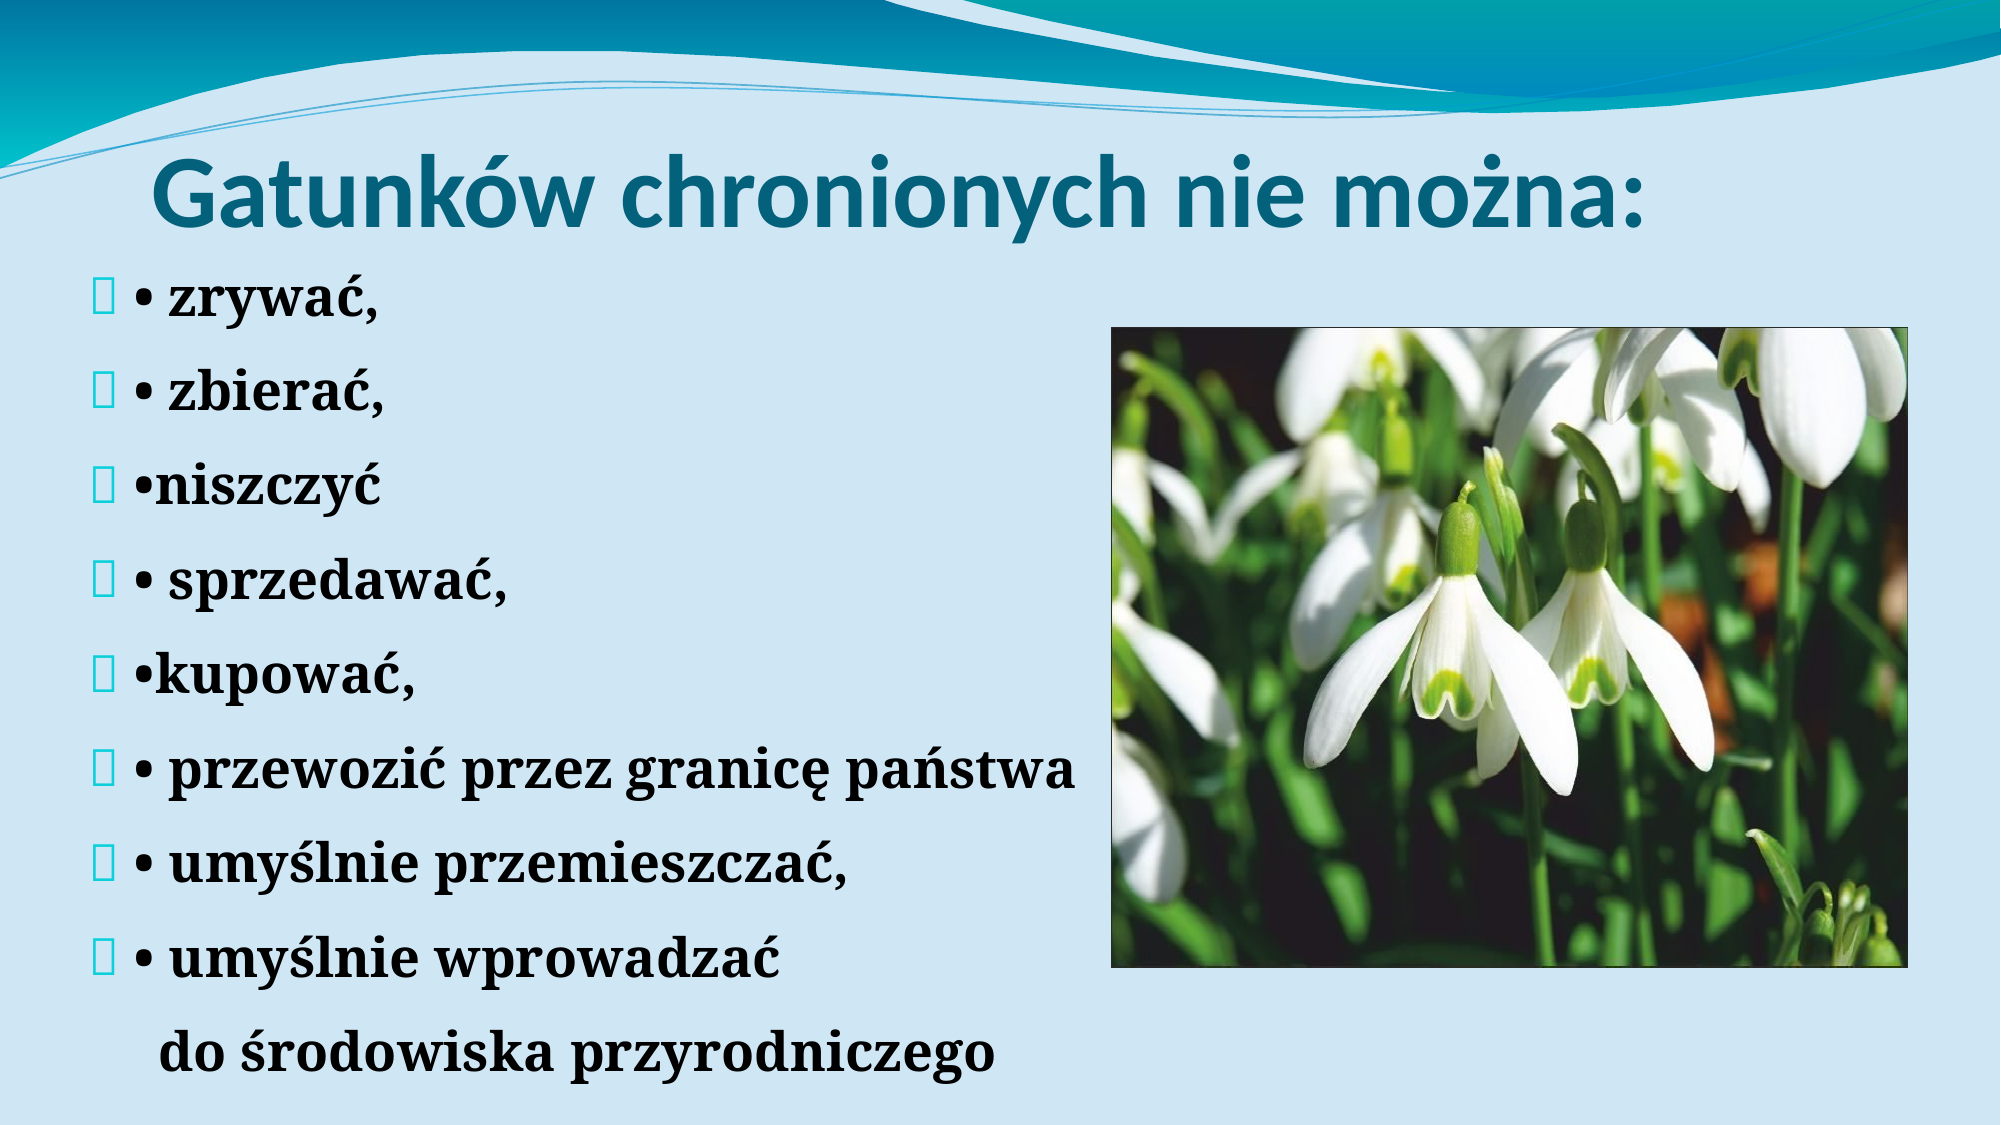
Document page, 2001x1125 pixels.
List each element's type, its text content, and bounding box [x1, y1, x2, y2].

title Gatunków chronionych nie można: [136, 115, 1900, 254]
picture [1111, 327, 1908, 968]
list • zrywać, • zbierać, •niszczyć • sprzedawać, •kupować, • przewozić przez granicę państwa • umyślnie przemieszczać, • umyślnie wprowadzać do środowiska przyrodniczego [73, 254, 1900, 1038]
